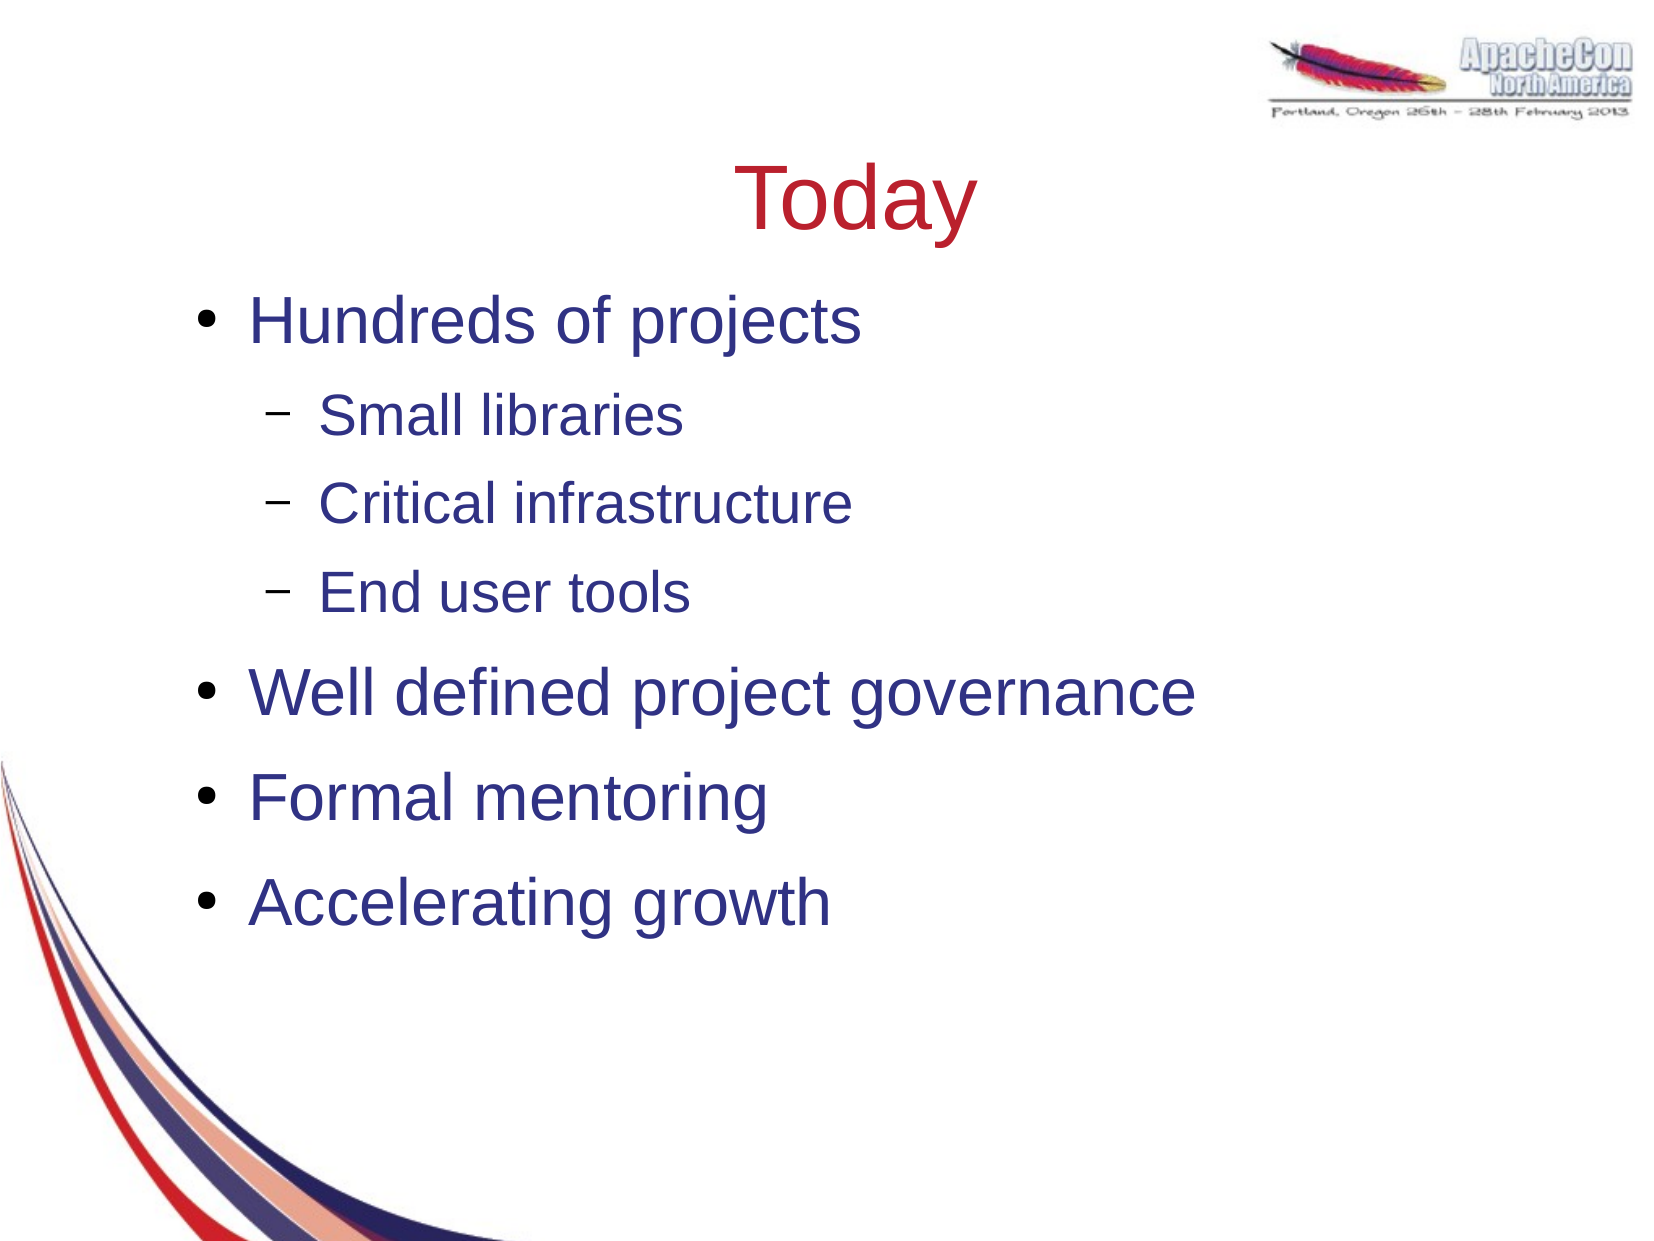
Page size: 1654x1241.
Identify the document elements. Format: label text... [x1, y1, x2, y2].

picture [0, 0, 1654, 1241]
title Today [177, 141, 1536, 254]
list Hundreds of projects Small libraries Critical infrastructure End user tools Well defined project governance Formal mentoring Accelerating growth [177, 283, 1536, 1003]
